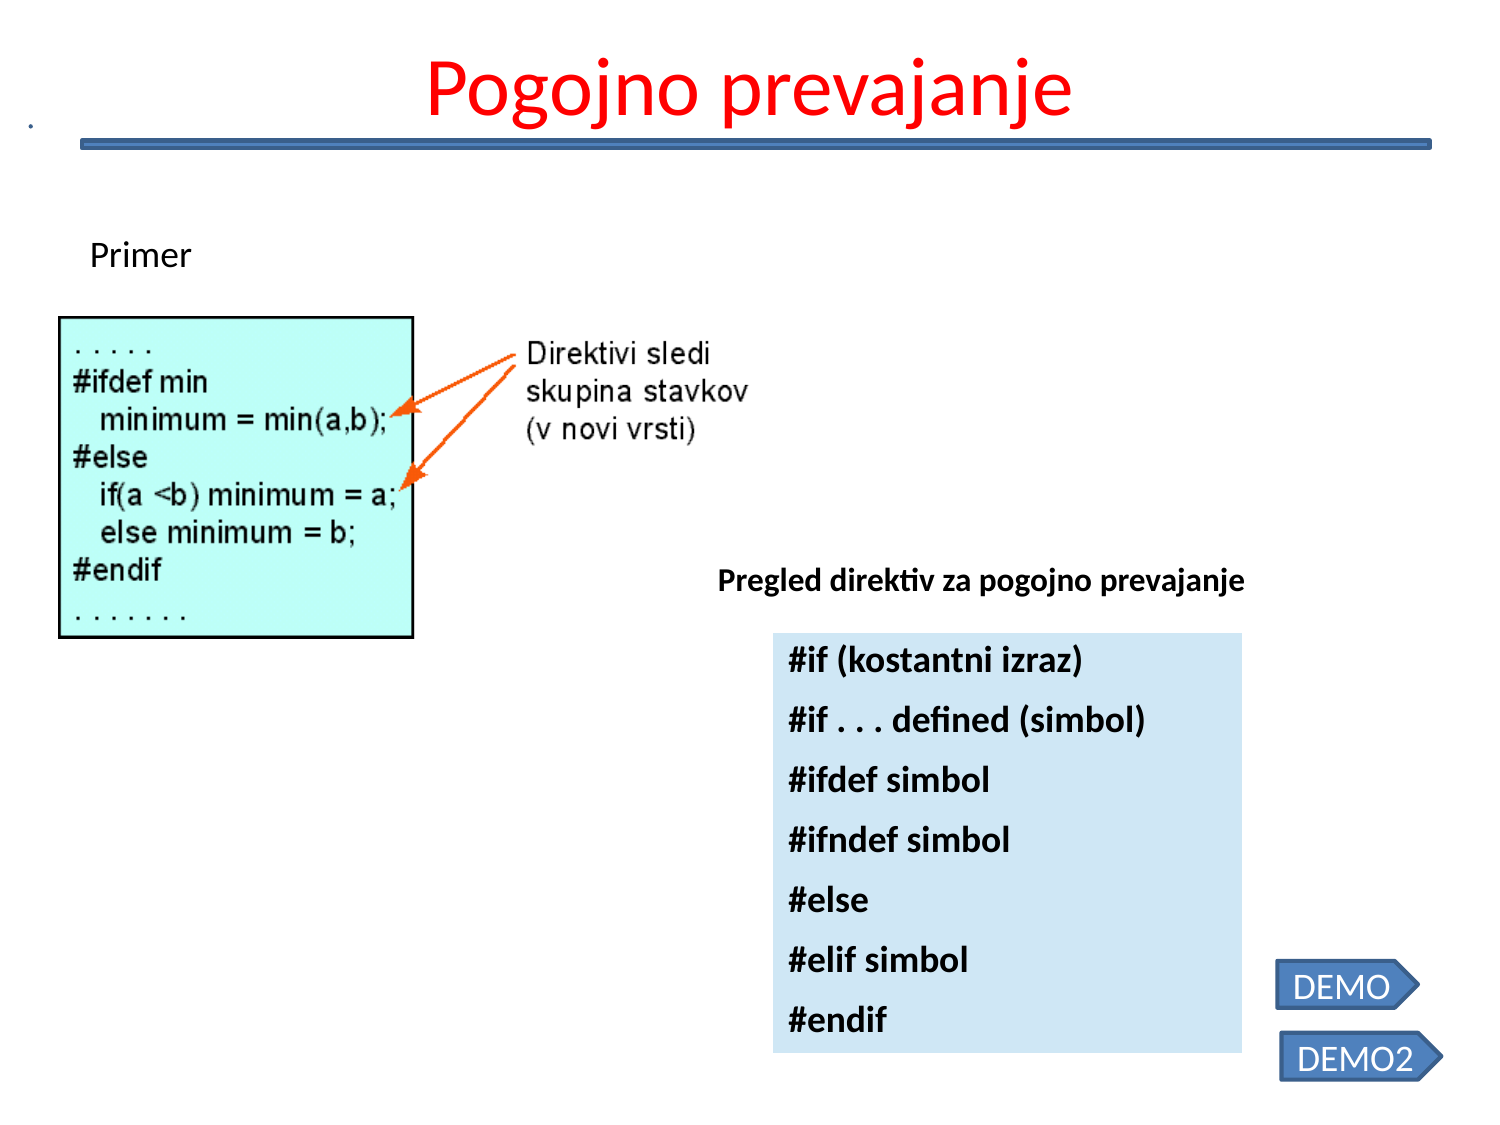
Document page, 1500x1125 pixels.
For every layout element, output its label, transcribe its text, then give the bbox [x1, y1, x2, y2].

title Pogojno prevajanje [75, 23, 1425, 141]
text_box Pregled direktiv za pogojno prevajanje [762, 551, 1348, 606]
picture [58, 316, 762, 639]
text_box DEMO [1277, 960, 1418, 1008]
table_cell #elif simbol [773, 933, 1242, 993]
table_cell #endif [773, 993, 1242, 1053]
text_box Primer [74, 222, 208, 283]
table_cell #else [773, 873, 1242, 933]
table_cell #ifdef simbol [773, 753, 1242, 813]
table_cell #if . . . defined (simbol) [773, 693, 1242, 753]
text_box DEMO2 [1281, 1032, 1442, 1080]
table_cell #ifndef simbol [773, 813, 1242, 873]
table_header #if (kostantni izraz) [773, 633, 1242, 693]
